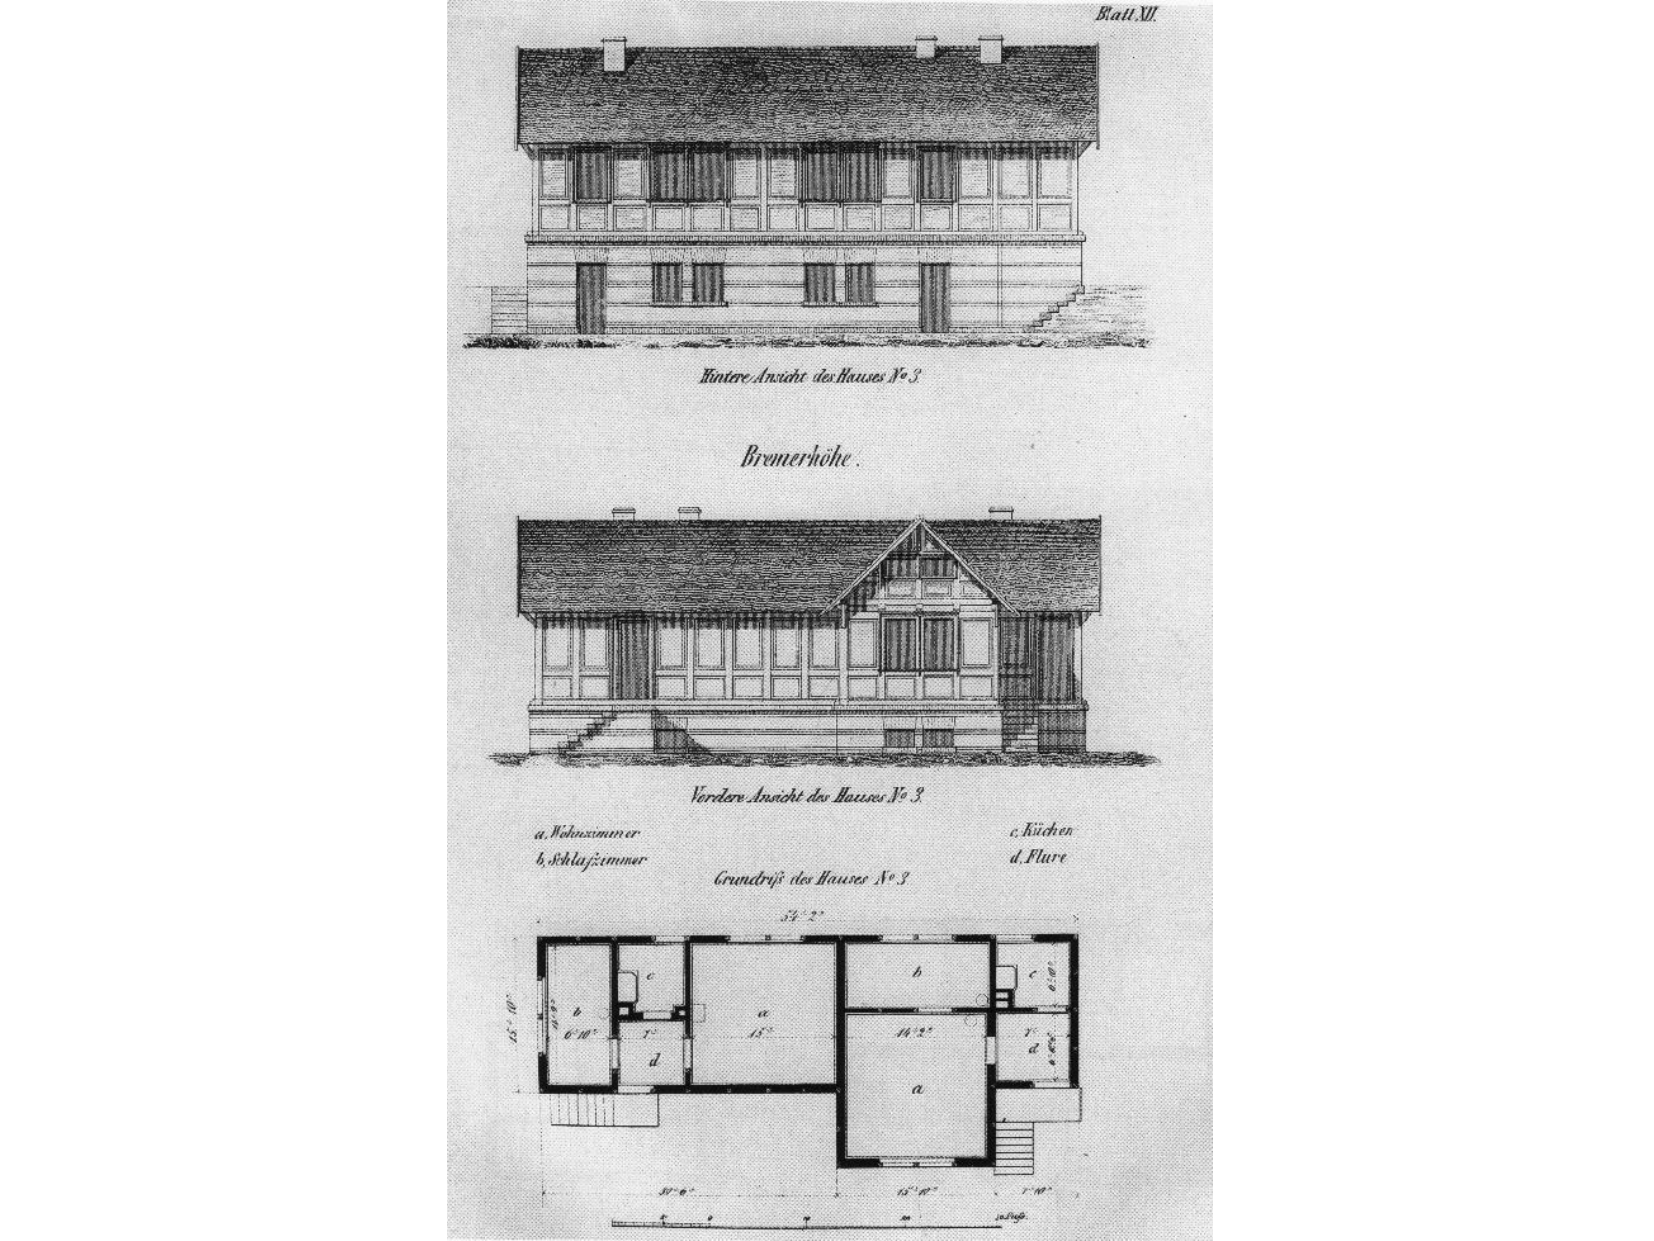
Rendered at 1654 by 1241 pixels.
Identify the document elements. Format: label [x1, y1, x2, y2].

picture [447, 0, 1213, 1241]
